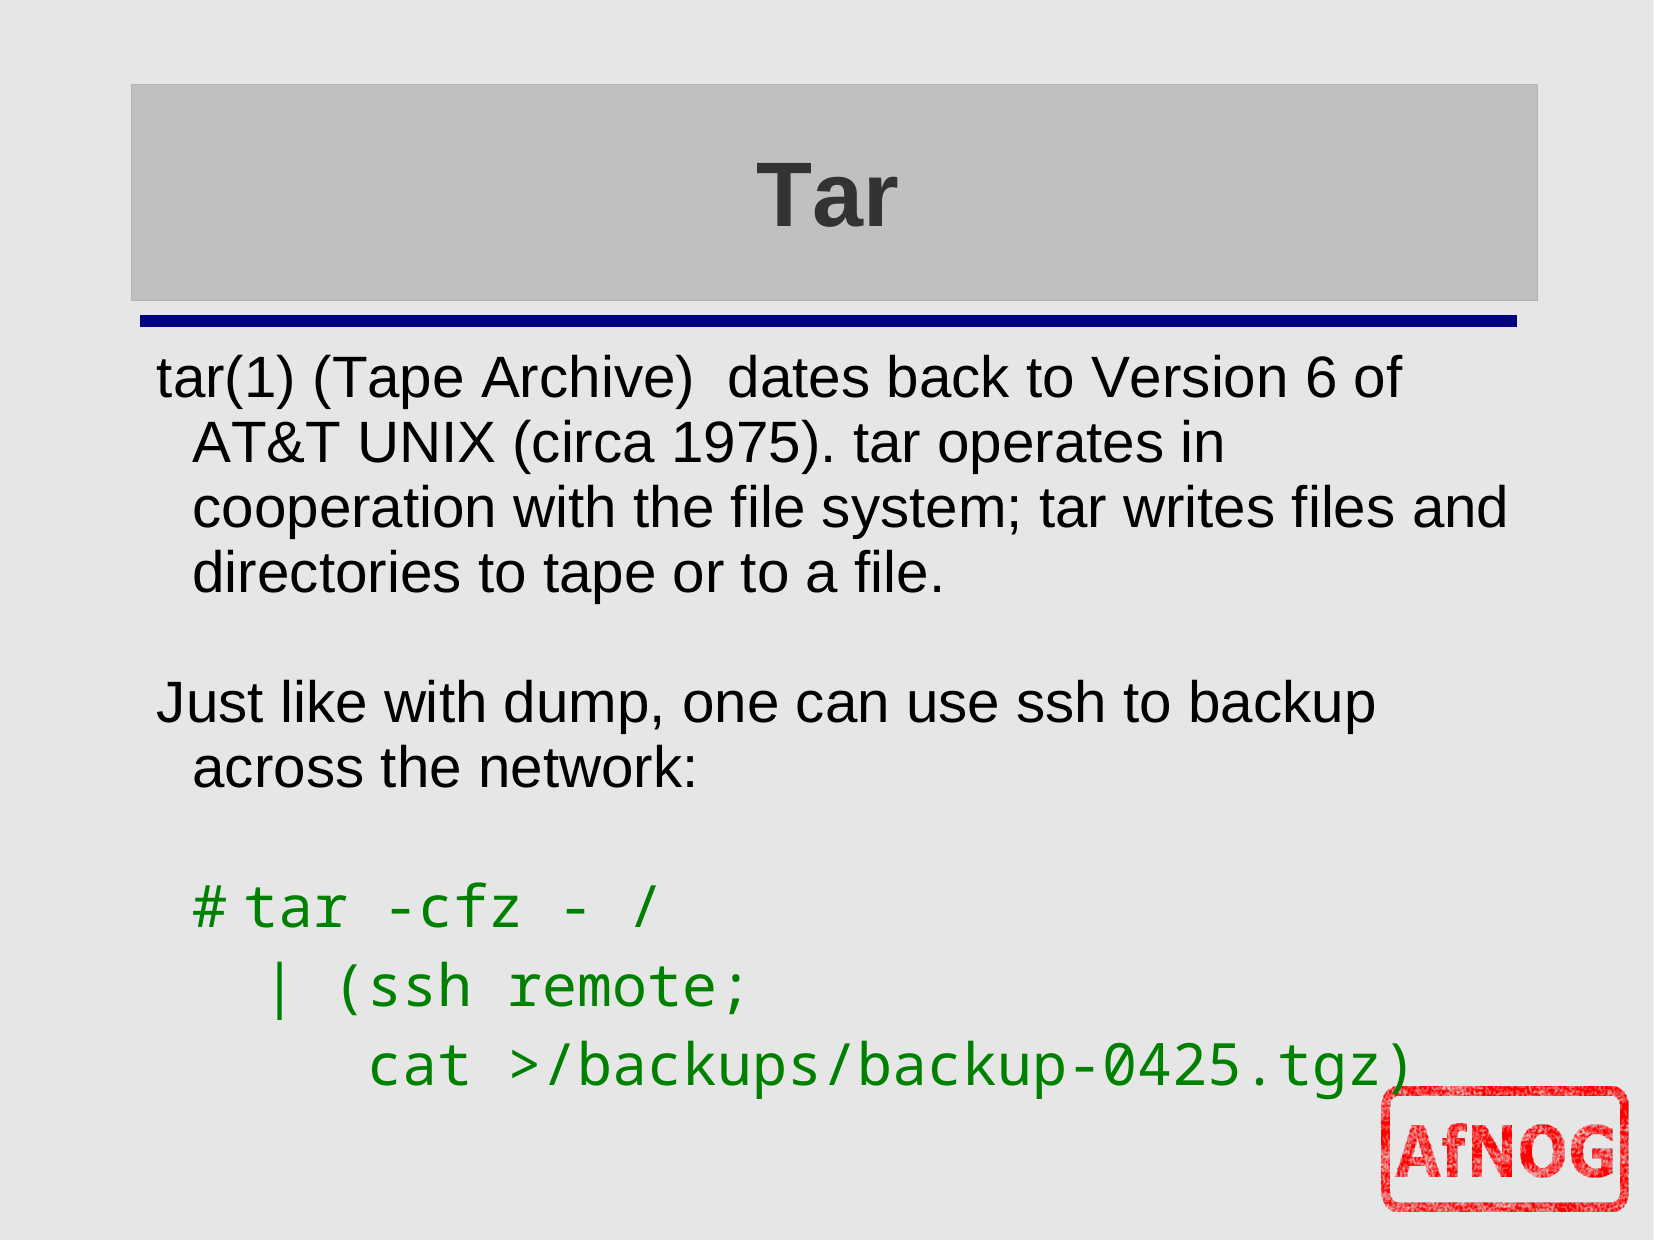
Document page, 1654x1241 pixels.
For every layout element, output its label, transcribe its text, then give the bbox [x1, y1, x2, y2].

picture [1381, 1085, 1629, 1212]
list tar(1) (Tape Archive) dates back to Version 6 of AT&T UNIX (circa 1975). tar operates in cooperation with the file system; tar writes files and directories to tape or to a file. Just like with dump, one can use ssh to backup across the network: # tar -cfz - / | (ssh remote; cat >/backups/backup-0425.tgz) [121, 344, 1534, 1127]
title Tar [121, 91, 1534, 299]
